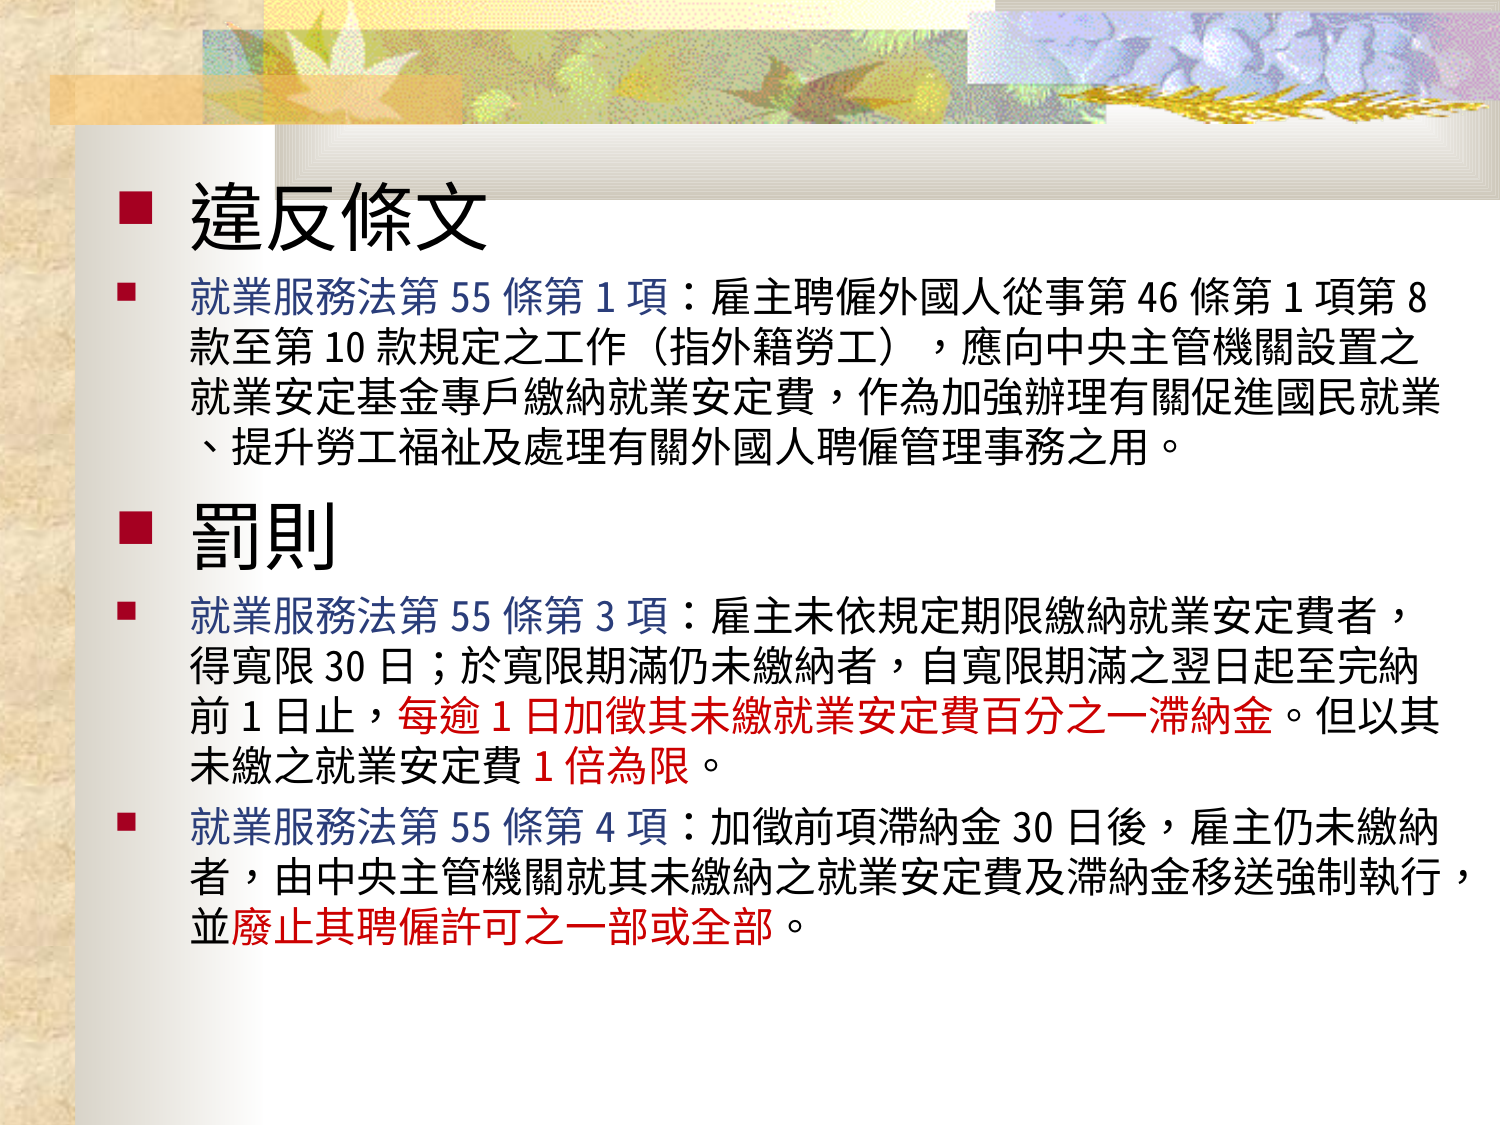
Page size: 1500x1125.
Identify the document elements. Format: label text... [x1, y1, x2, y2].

picture [0, 0, 1500, 1125]
list 違反條文 就業服務法第55條第1項：雇主聘僱外國人從事第46條第1項第8款至第10款規定之工作（指外籍勞工），應向中央主管機關設置之就業安定基金專戶繳納就業安定費，作為加強辦理有關促進國民就業、提升勞工福祉及處理有關外國人聘僱管理事務之用。 罰則 就業服務法第55條第3項：雇主未依規定期限繳納就業安定費者，得寬限30日；於寬限期滿仍未繳納者，自寬限期滿之翌日起至完納前1日止，每逾1日加徵其未繳就業安定費百分之一滯納金。但以其未繳之就業安定費1倍為限。 就業服務法第55條第4項：加徵前項滯納金30日後，雇主仍未繳納者，由中央主管機關就其未繳納之就業安定費及滯納金移送強制執行，並廢止其聘僱許可之一部或全部。 [99, 162, 1463, 1075]
